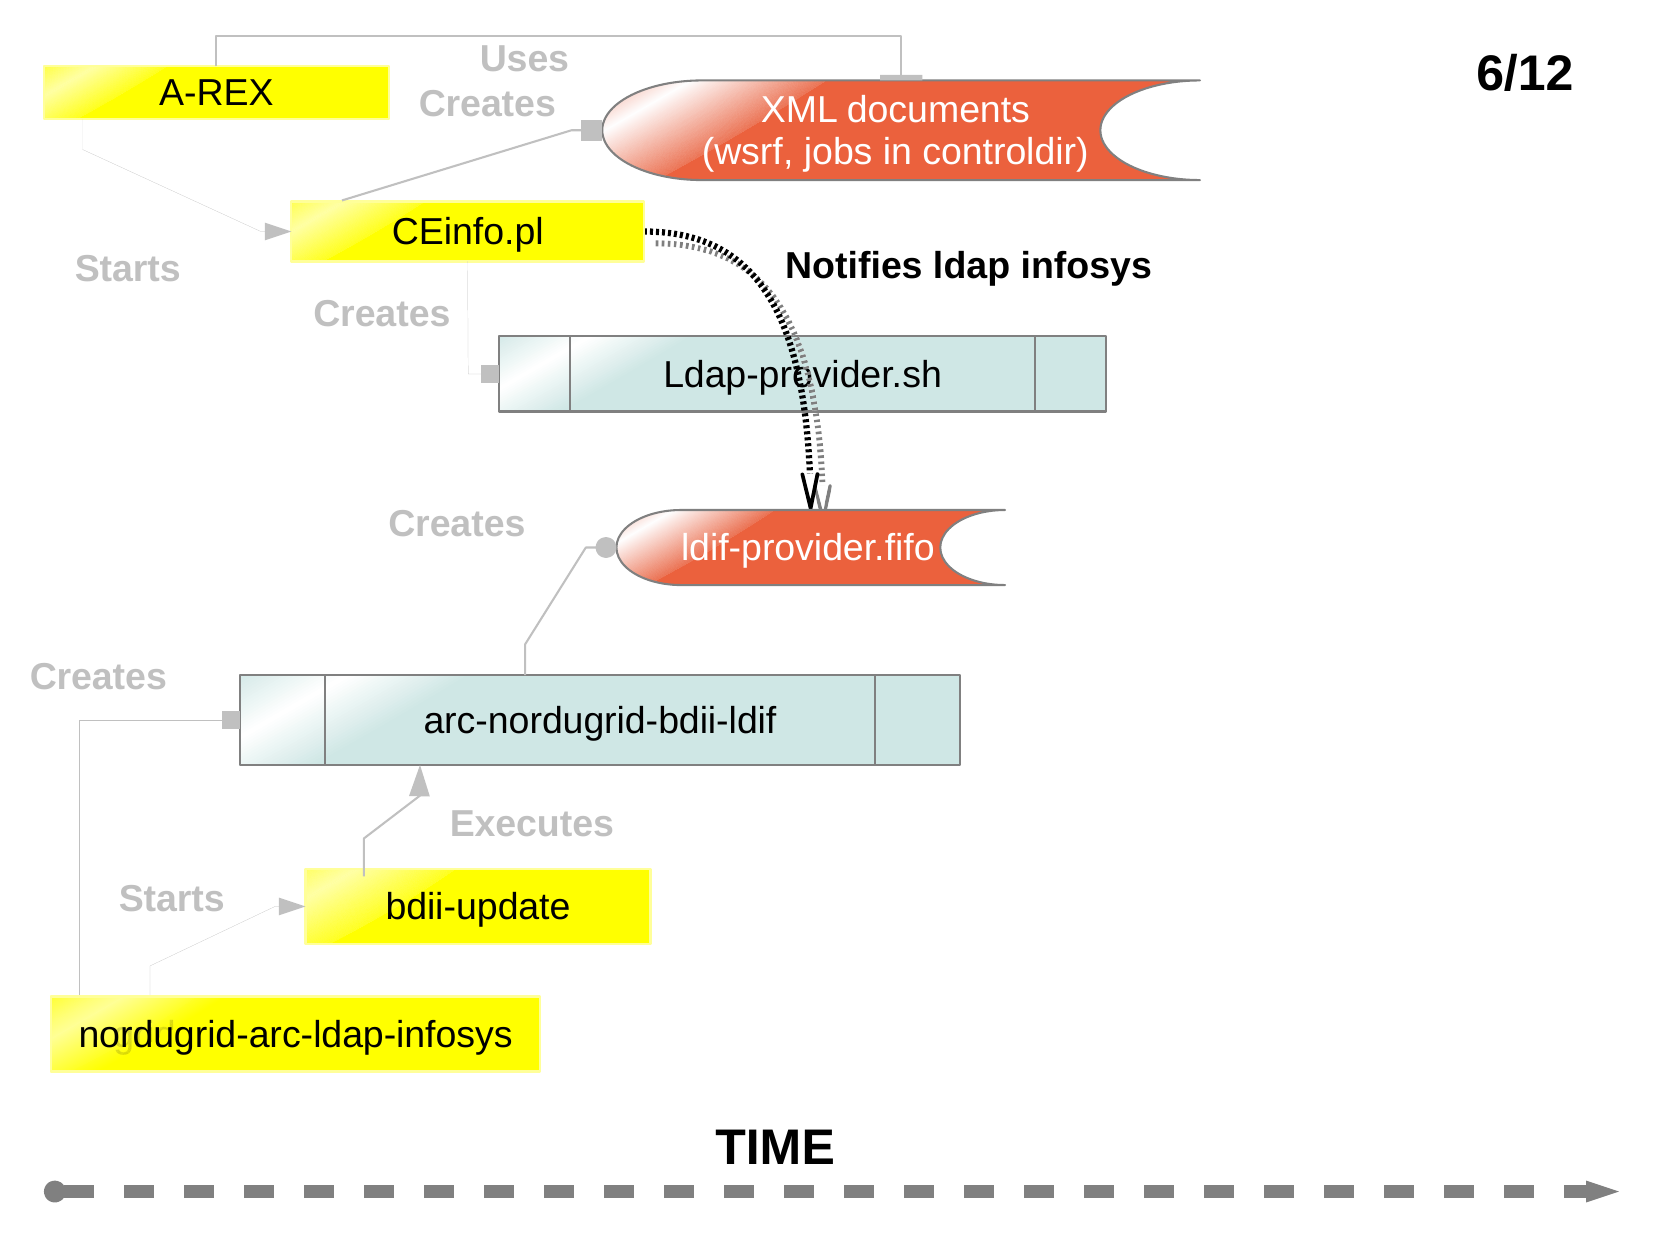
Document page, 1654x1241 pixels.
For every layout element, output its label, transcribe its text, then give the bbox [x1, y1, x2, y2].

text_box arc-nordugrid-bdii-ldif [240, 675, 960, 766]
text_box Creates [300, 495, 541, 552]
text_box XML documents (wsrf, jobs in controldir) [602, 80, 1201, 181]
text_box bdii-update [305, 868, 651, 944]
text_box CEinfo.pl [291, 201, 644, 262]
text_box Starts [60, 240, 316, 297]
text_box Creates [225, 285, 466, 342]
text_box Creates [403, 74, 629, 132]
text_box ldif-provider.fifo [616, 510, 1006, 586]
text_box nordugrid-arc-ldap-infosys [51, 996, 540, 1072]
text_box Creates [15, 648, 241, 706]
text_box Notifies ldap infosys [770, 237, 1236, 295]
text_box A-REX [43, 66, 389, 119]
text_box Uses [465, 30, 691, 87]
text_box Executes [435, 795, 676, 852]
text_box Starts [104, 870, 270, 927]
text_box Ldap-provider.sh [499, 336, 1106, 412]
